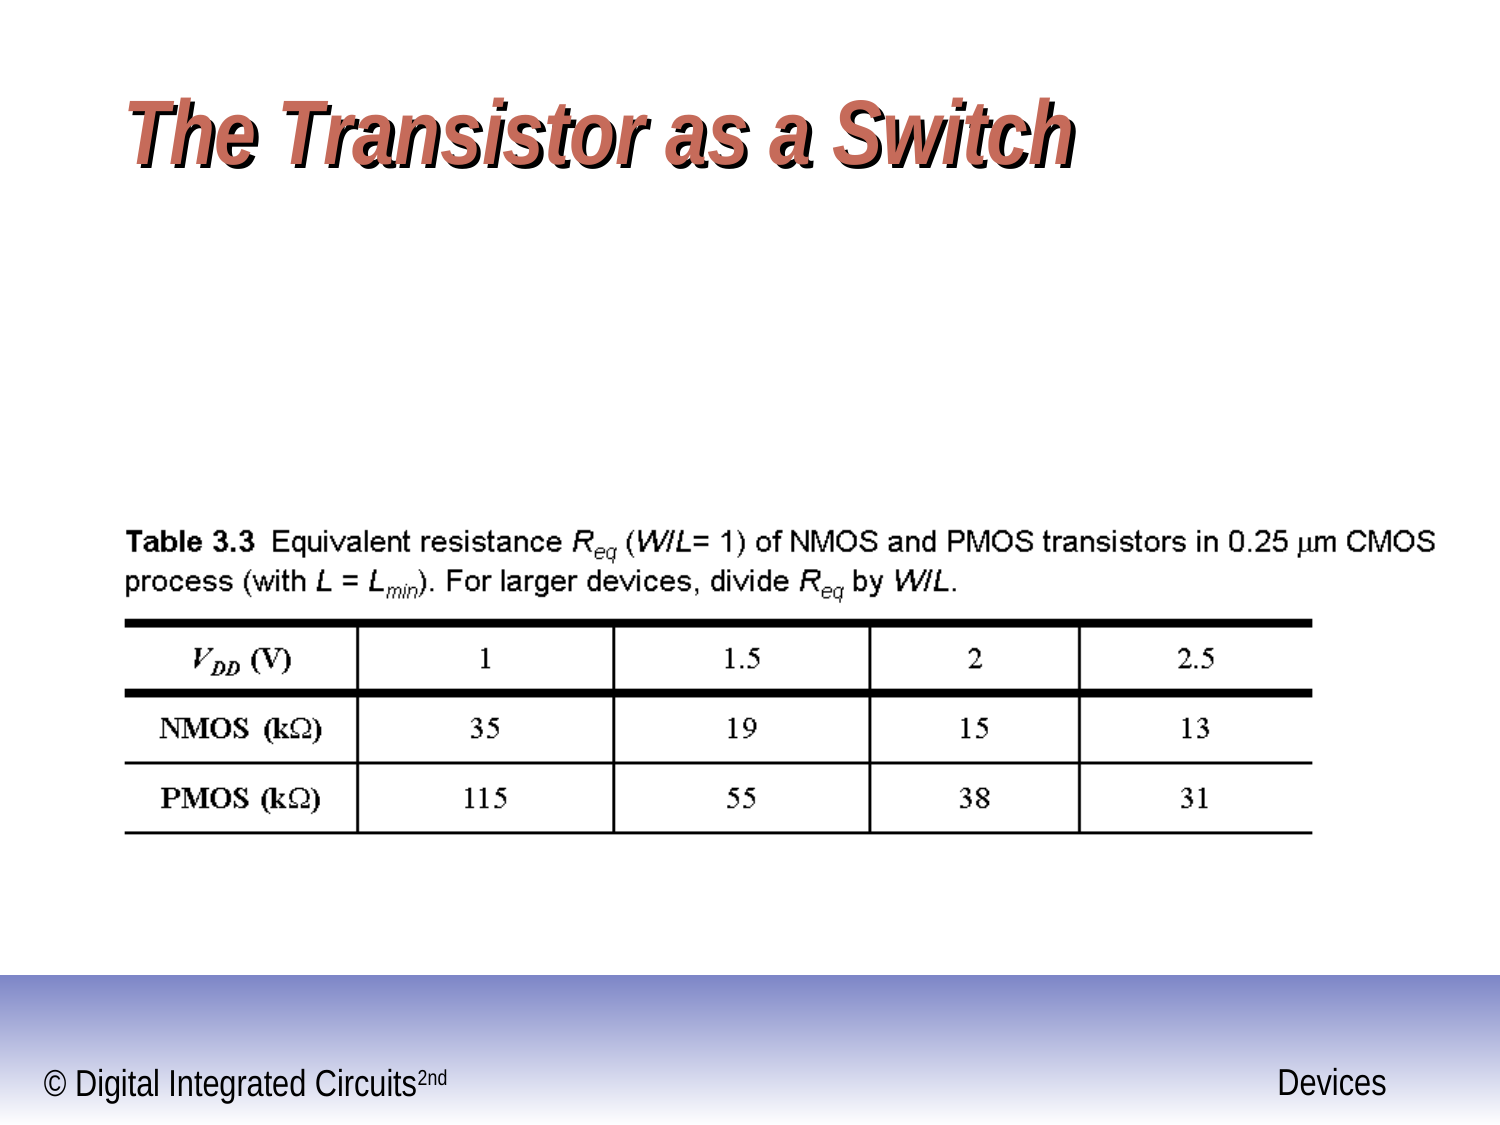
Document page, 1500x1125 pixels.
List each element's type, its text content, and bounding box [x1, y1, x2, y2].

picture [87, 512, 1438, 862]
title The Transistor as a Switch [108, 65, 1384, 190]
